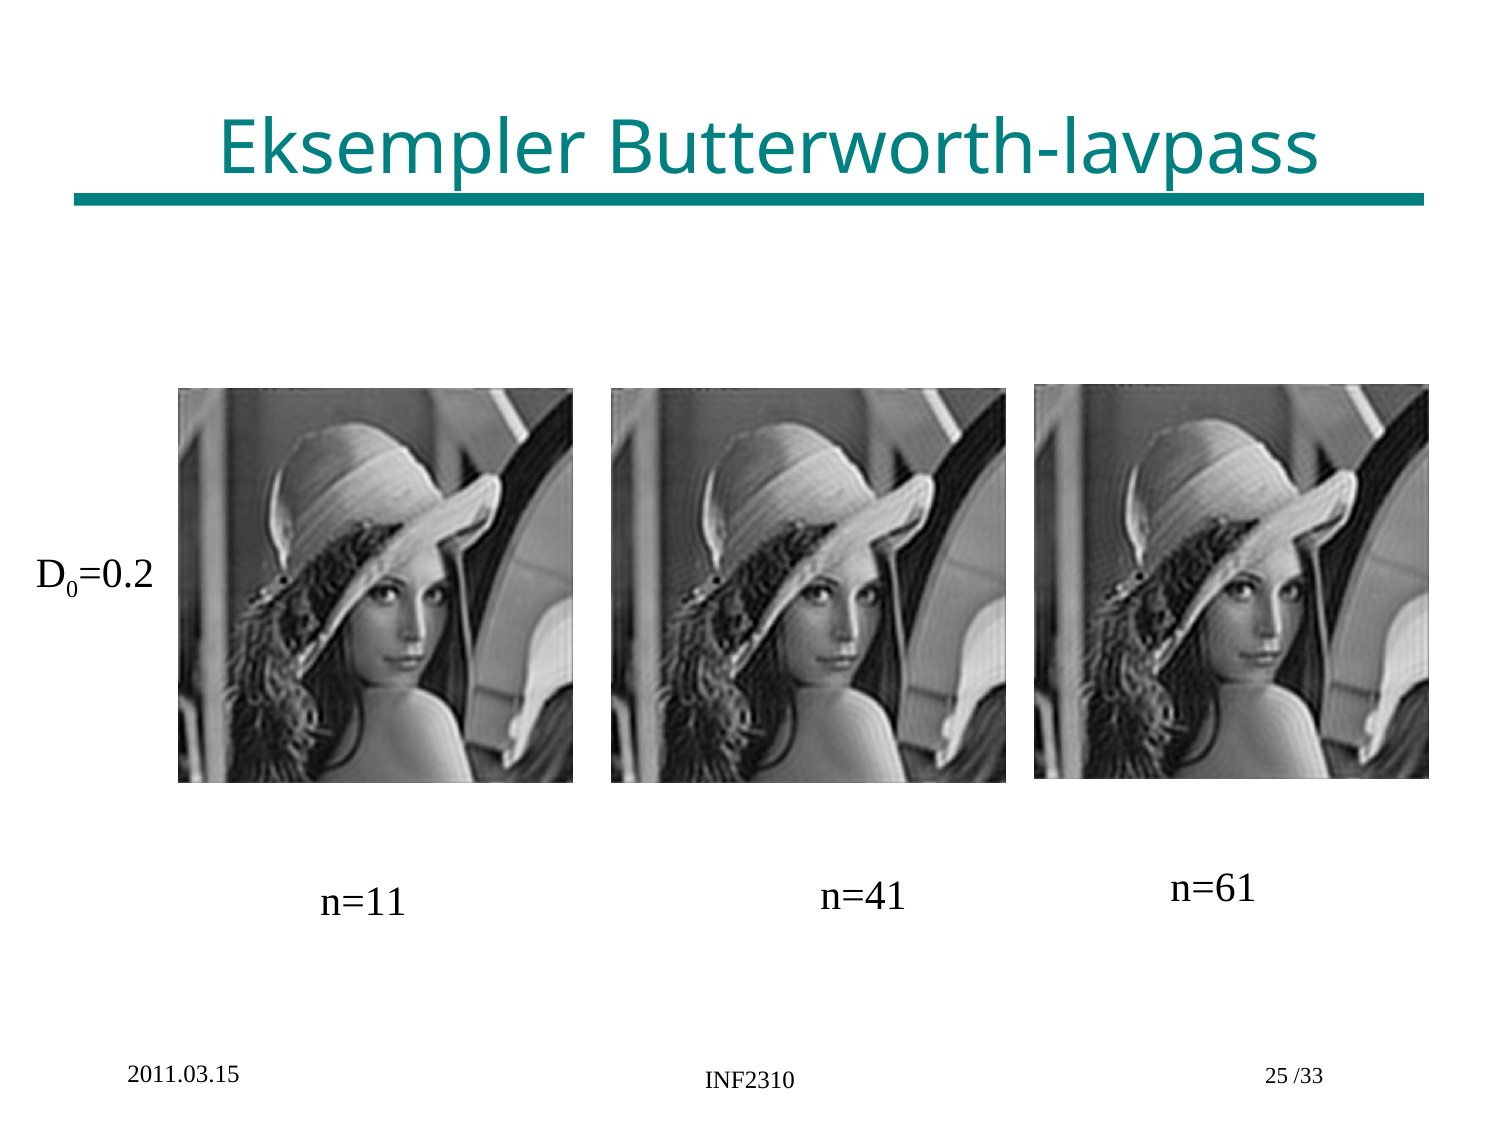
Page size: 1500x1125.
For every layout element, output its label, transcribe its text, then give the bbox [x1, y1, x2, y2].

text_box n=41 [805, 859, 922, 926]
picture [1034, 384, 1429, 779]
title Eksempler Butterworth-lavpass [112, 46, 1388, 242]
text_box n=11 [305, 866, 422, 932]
text_box D0=0.2 [21, 537, 170, 611]
picture [178, 388, 573, 783]
picture [611, 388, 1006, 783]
text_box n=61 [1155, 851, 1272, 918]
